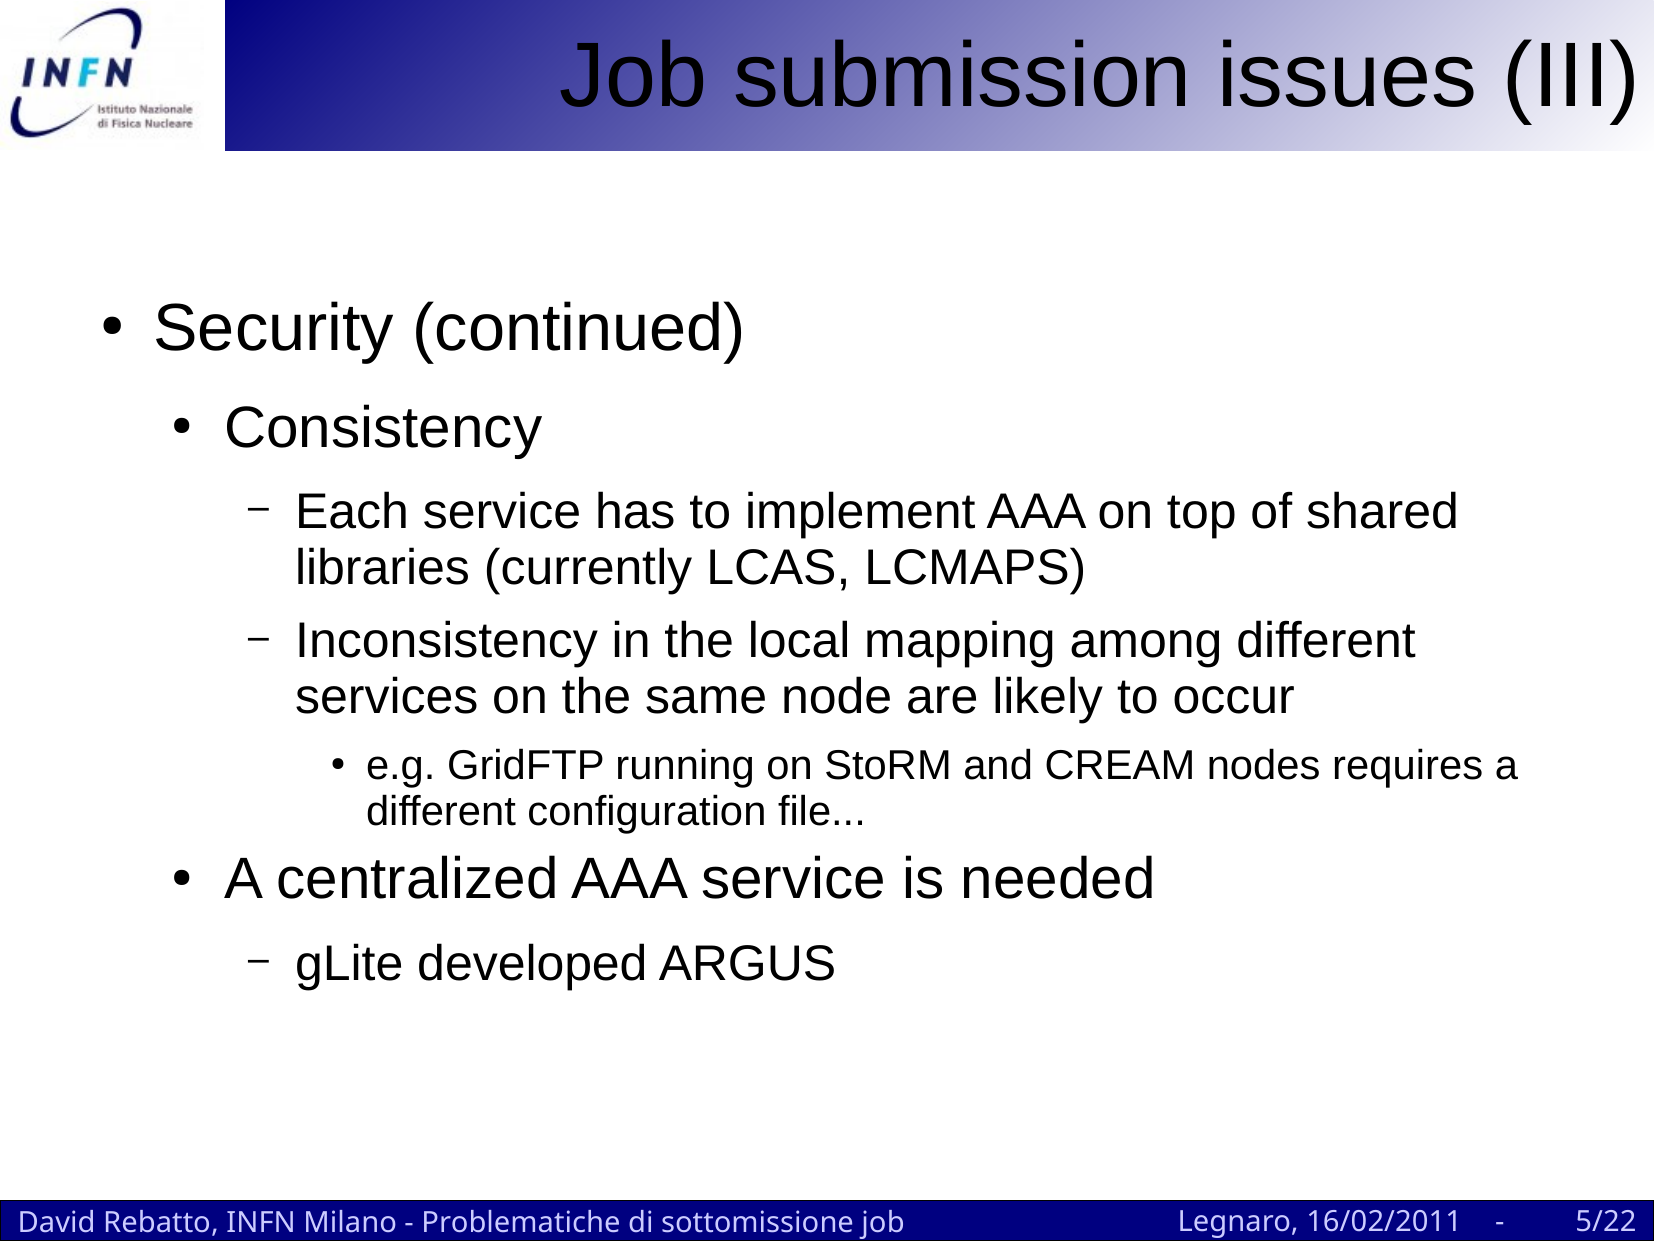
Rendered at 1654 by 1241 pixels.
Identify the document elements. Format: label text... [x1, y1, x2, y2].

list Security (continued) Consistency Each service has to implement AAA on top of shared libraries (currently LCAS, LCMAPS) Inconsistency in the local mapping among different services on the same node are likely to occur e.g. GridFTP running on StoRM and CREAM nodes requires a different configuration file... A centralized AAA service is needed gLite developed ARGUS [82, 290, 1571, 1109]
picture [0, 1, 204, 150]
title Job submission issues (III) [225, 0, 1654, 151]
